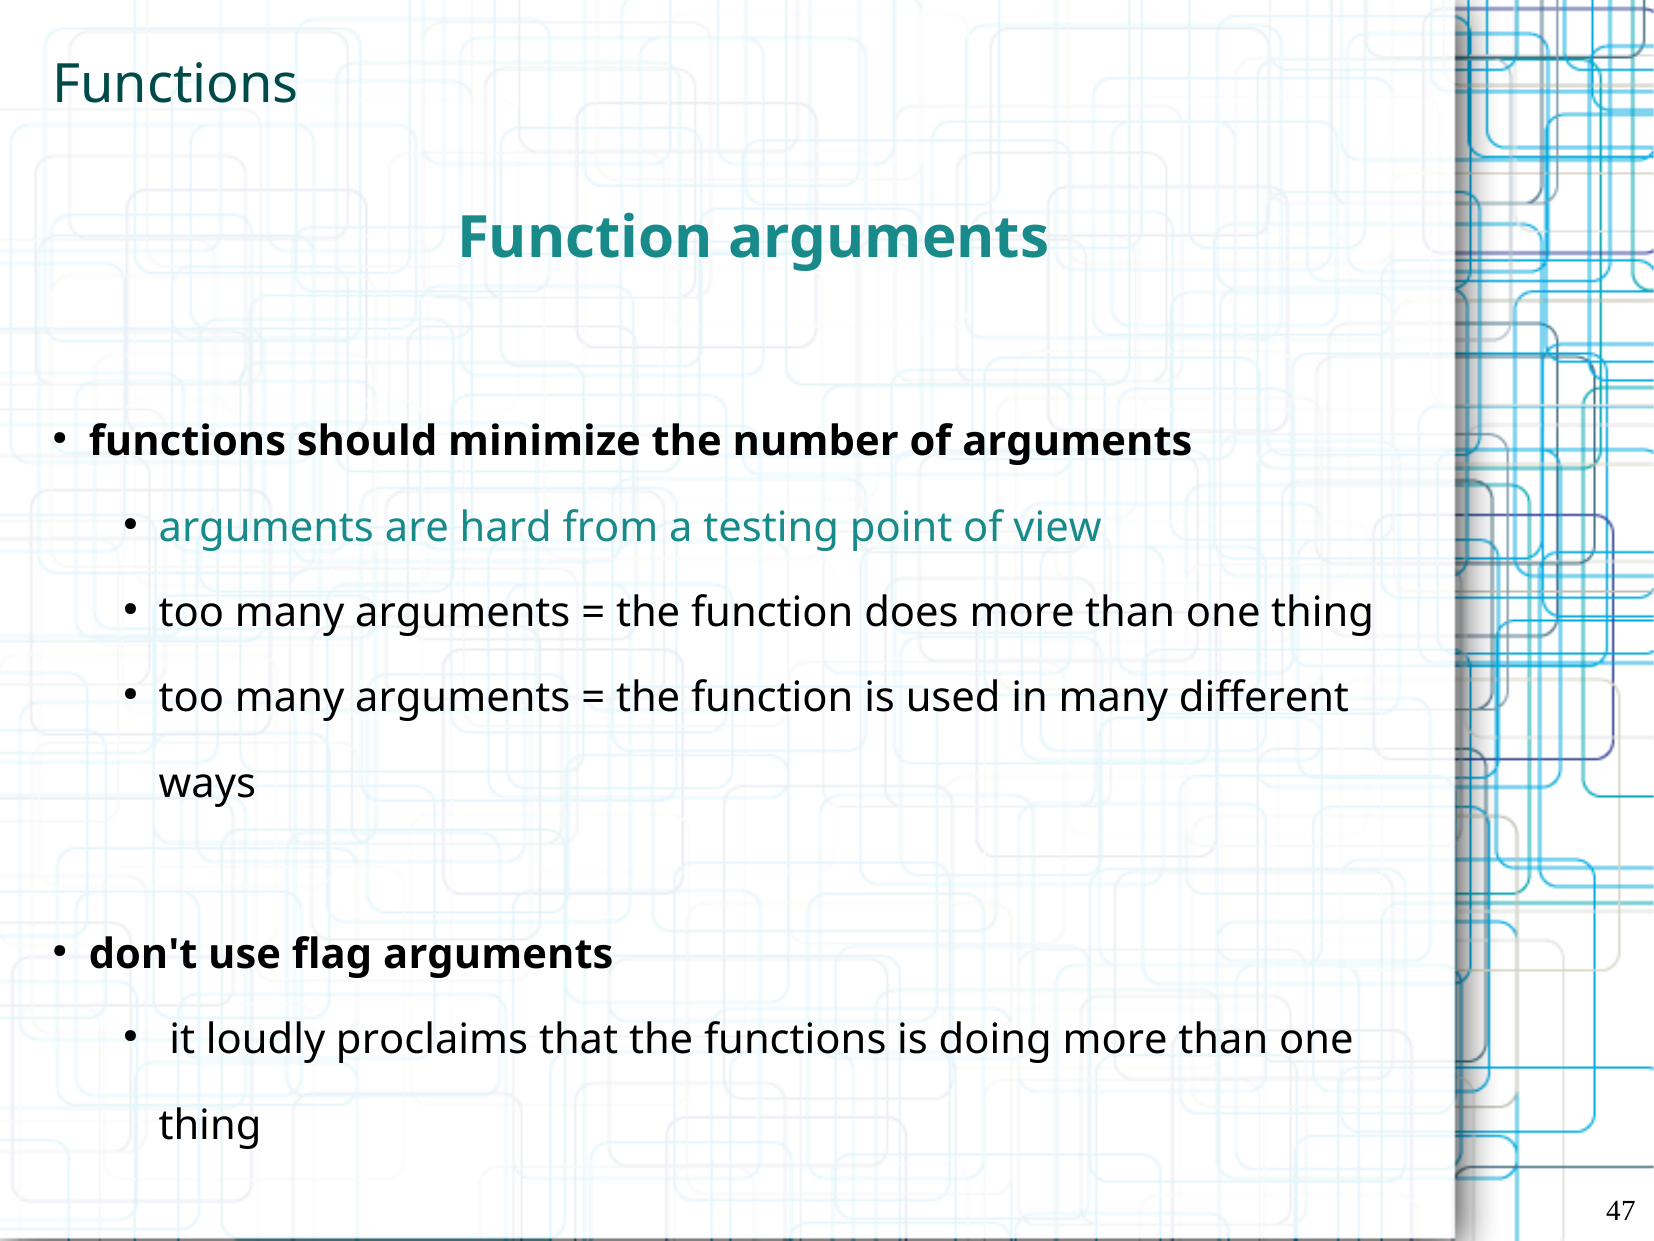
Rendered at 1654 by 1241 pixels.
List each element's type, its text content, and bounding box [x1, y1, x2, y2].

text_box Function arguments [315, 187, 1191, 287]
text_box functions should minimize the number of arguments arguments are hard from a testing point of view too many arguments = the function does more than one thing too many arguments = the function is used in many different ways don't use flag arguments it loudly proclaims that the functions is doing more than one thing [37, 375, 1463, 886]
picture [0, 0, 1654, 1241]
text_box Functions [37, 37, 676, 113]
